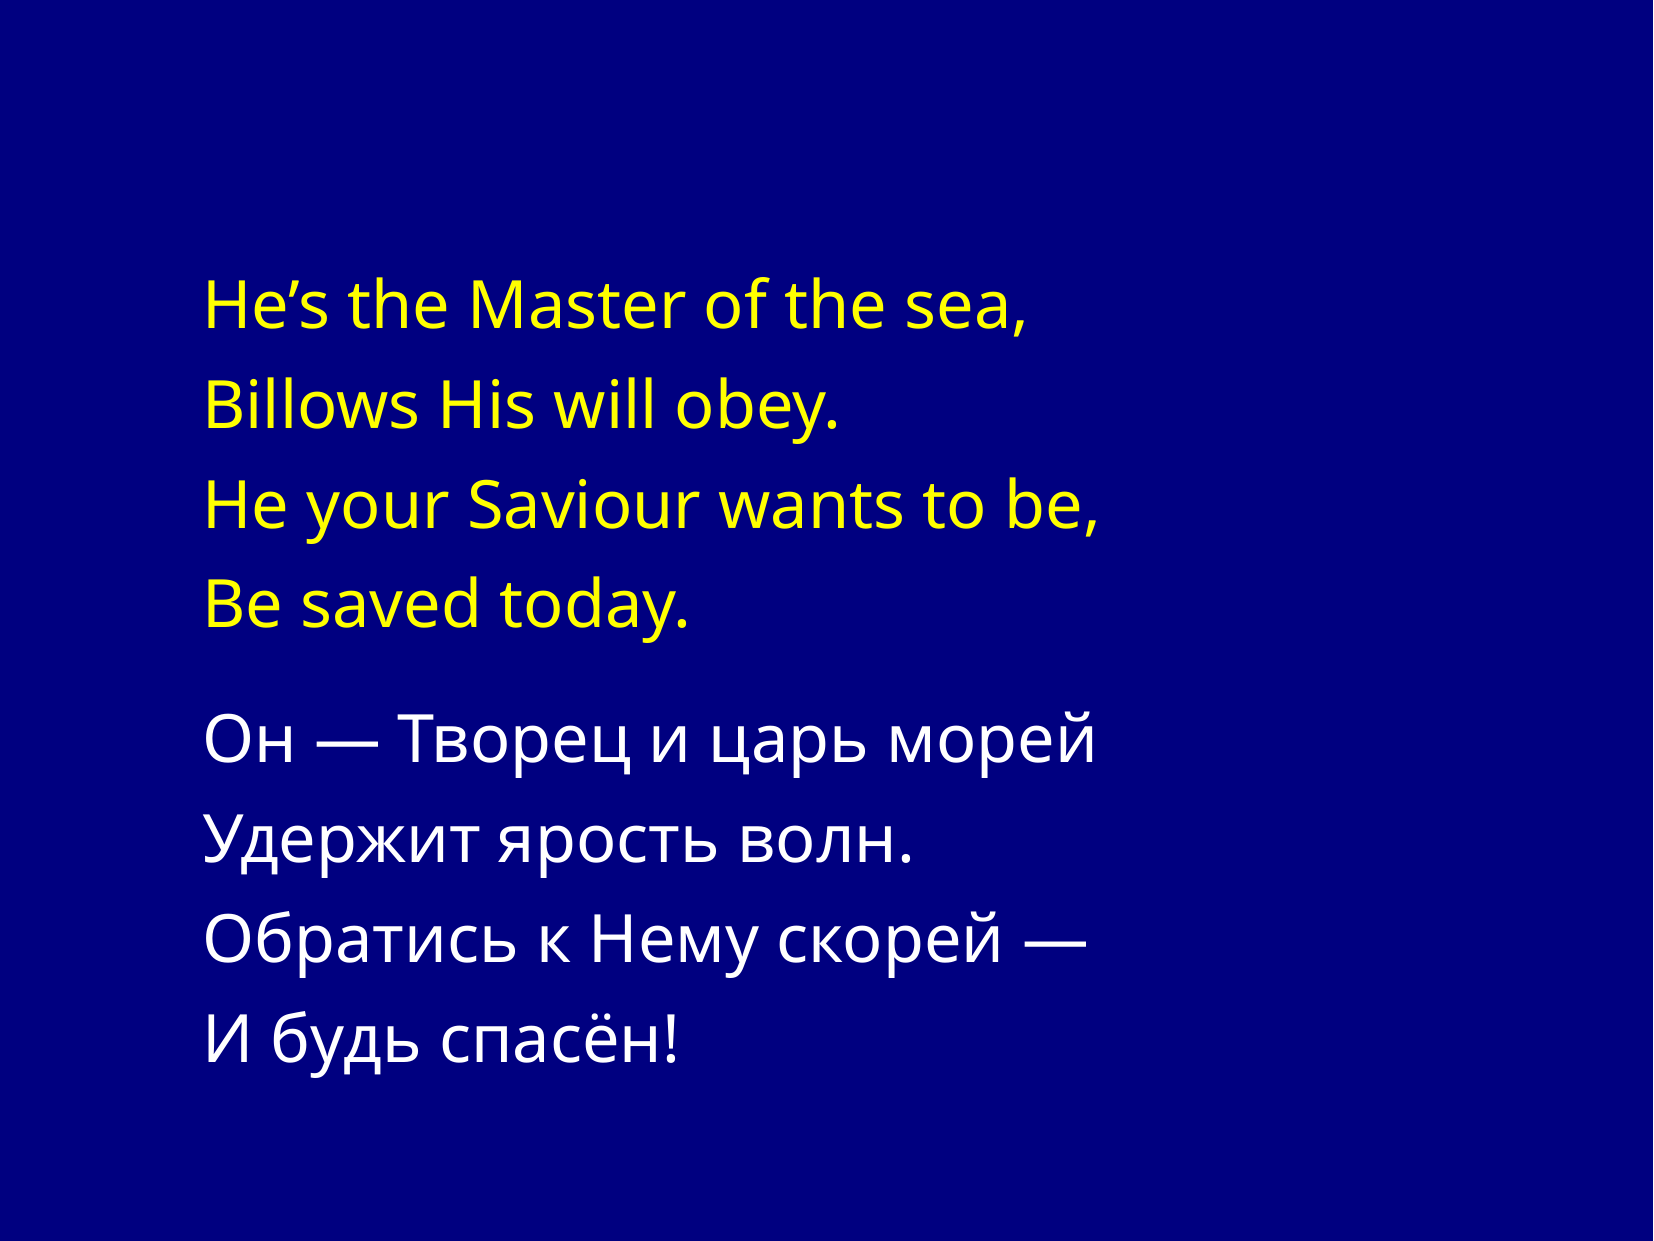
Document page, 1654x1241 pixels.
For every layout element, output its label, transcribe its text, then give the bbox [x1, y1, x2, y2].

text_box He’s the Master of the sea, Billows His will obey. He your Saviour wants to be, Be saved today. [75, 150, 1576, 638]
text_box Он — Творец и царь морей Удержит ярость волн. Обратись к Нему скорей — И будь спасён! [75, 675, 1576, 1163]
